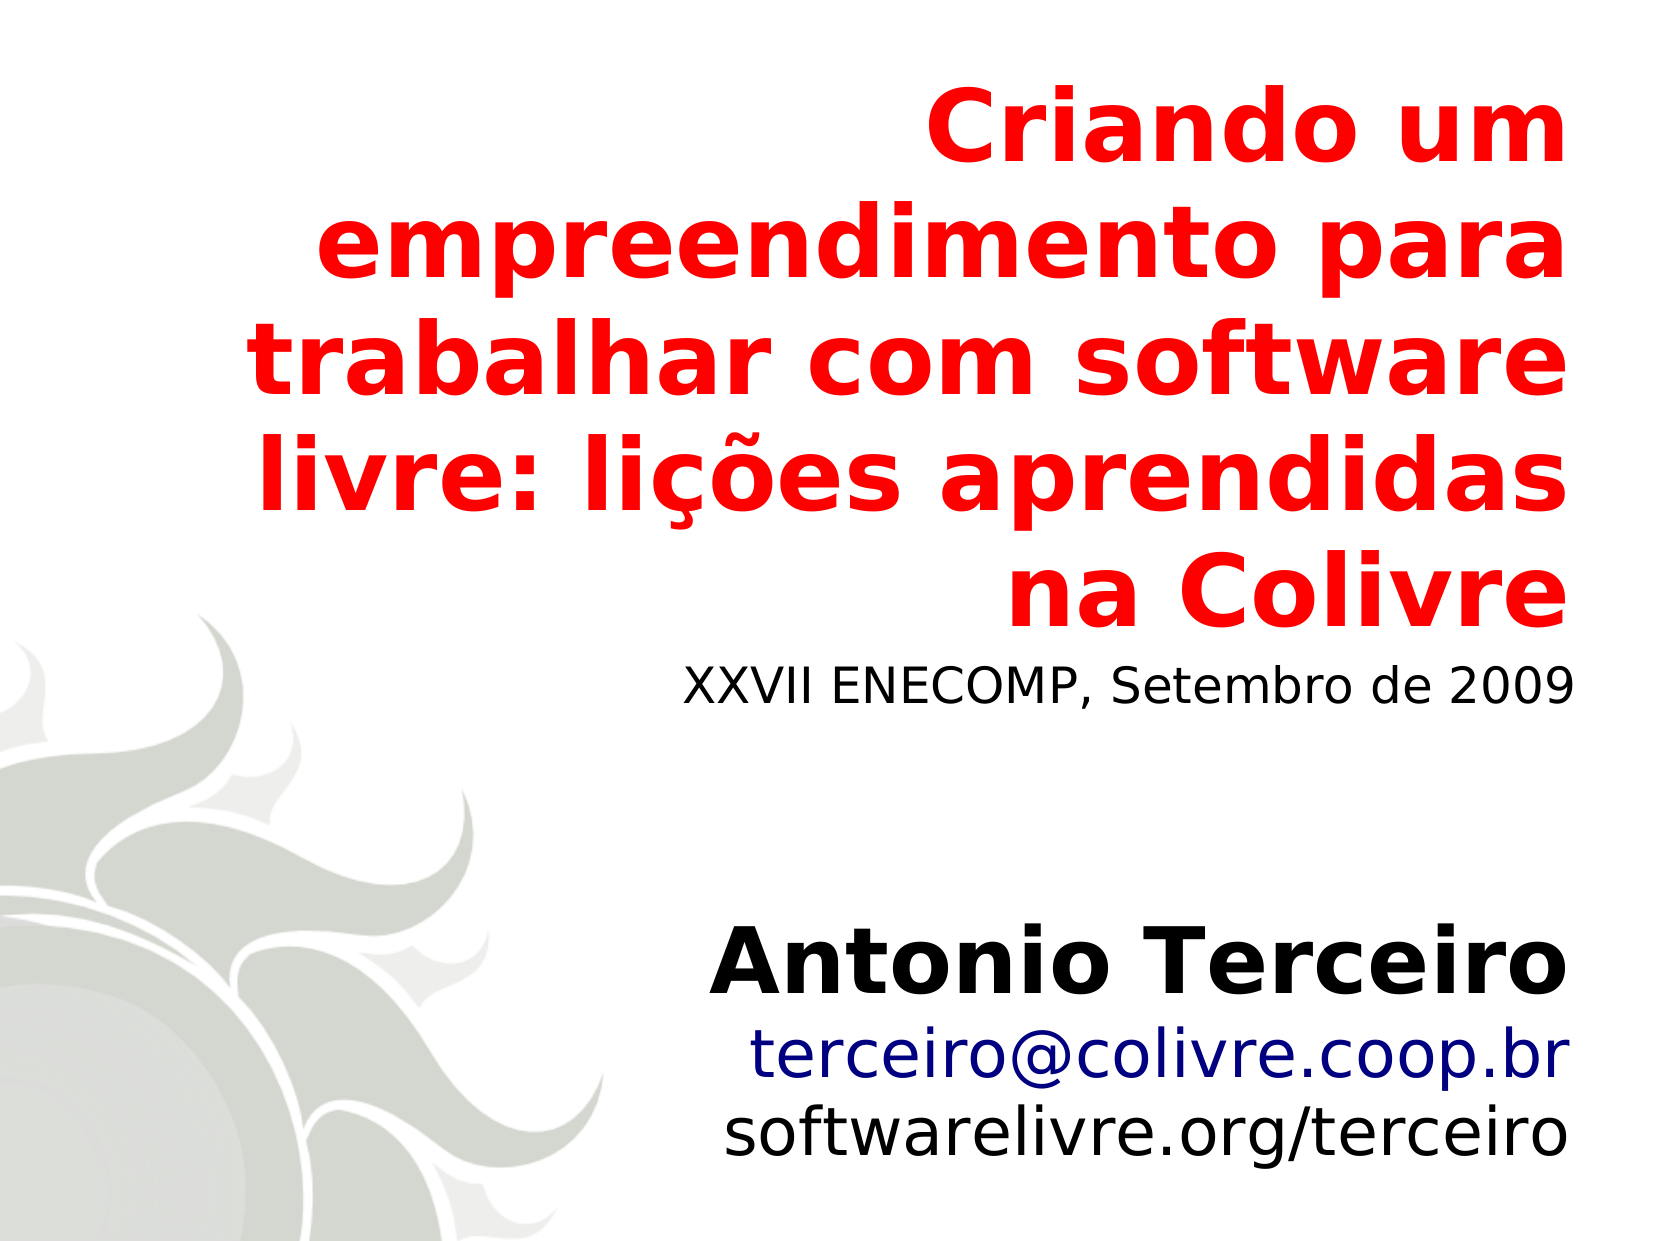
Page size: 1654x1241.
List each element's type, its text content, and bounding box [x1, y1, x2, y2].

text_box XXVII ENECOMP, Setembro de 2009 [667, 649, 1642, 723]
picture [0, 555, 644, 1241]
title Criando um empreendimento para trabalhar com software livre: lições aprendidas na Colivre [82, 68, 1571, 651]
subtitle Antonio Terceiro terceiro@colivre.coop.br softwarelivre.org/terceiro [82, 908, 1571, 1171]
